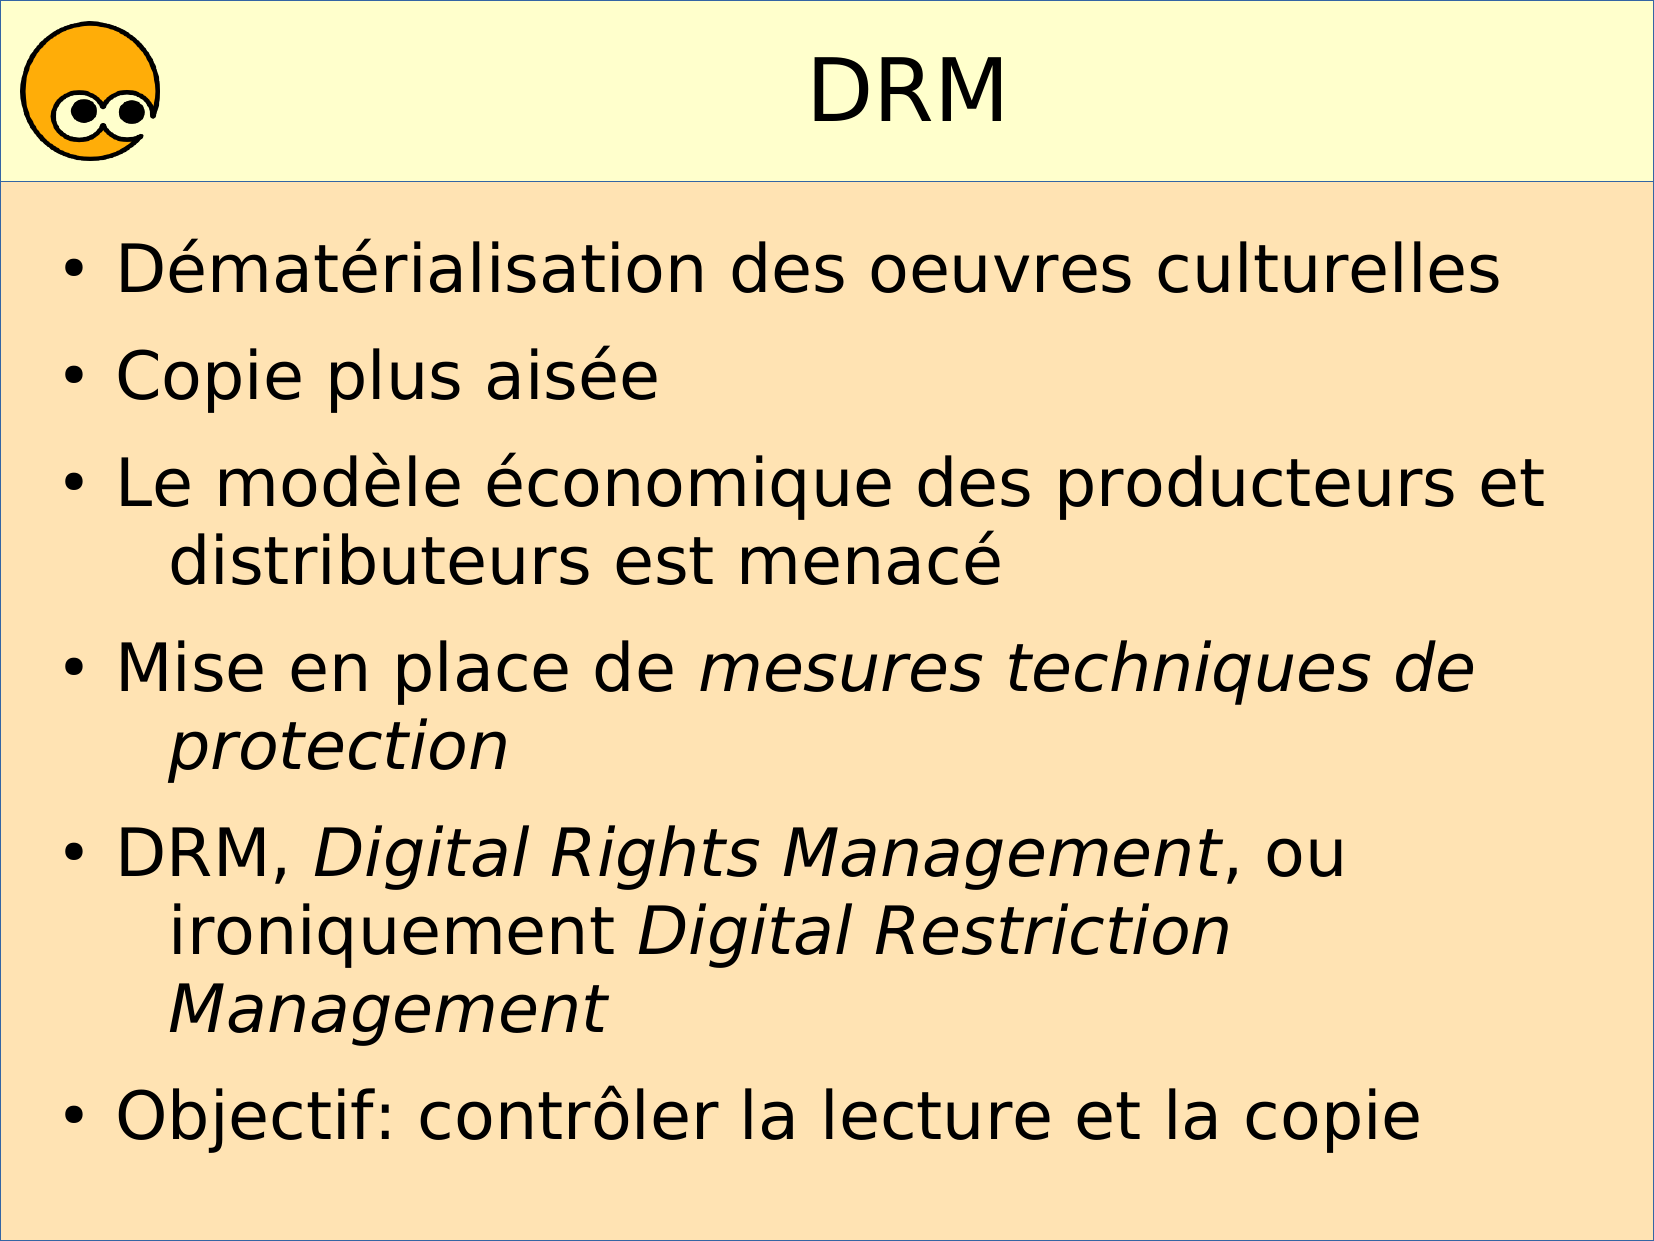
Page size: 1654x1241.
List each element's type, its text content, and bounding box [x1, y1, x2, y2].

picture [20, 21, 160, 161]
title DRM [162, 29, 1654, 153]
list Dématérialisation des oeuvres culturelles Copie plus aisée Le modèle économique des producteurs et distributeurs est menacé Mise en place de mesures techniques de protection DRM, Digital Rights Management, ou ironiquement Digital Restriction Management Objectif: contrôler la lecture et la copie [26, 230, 1624, 1156]
